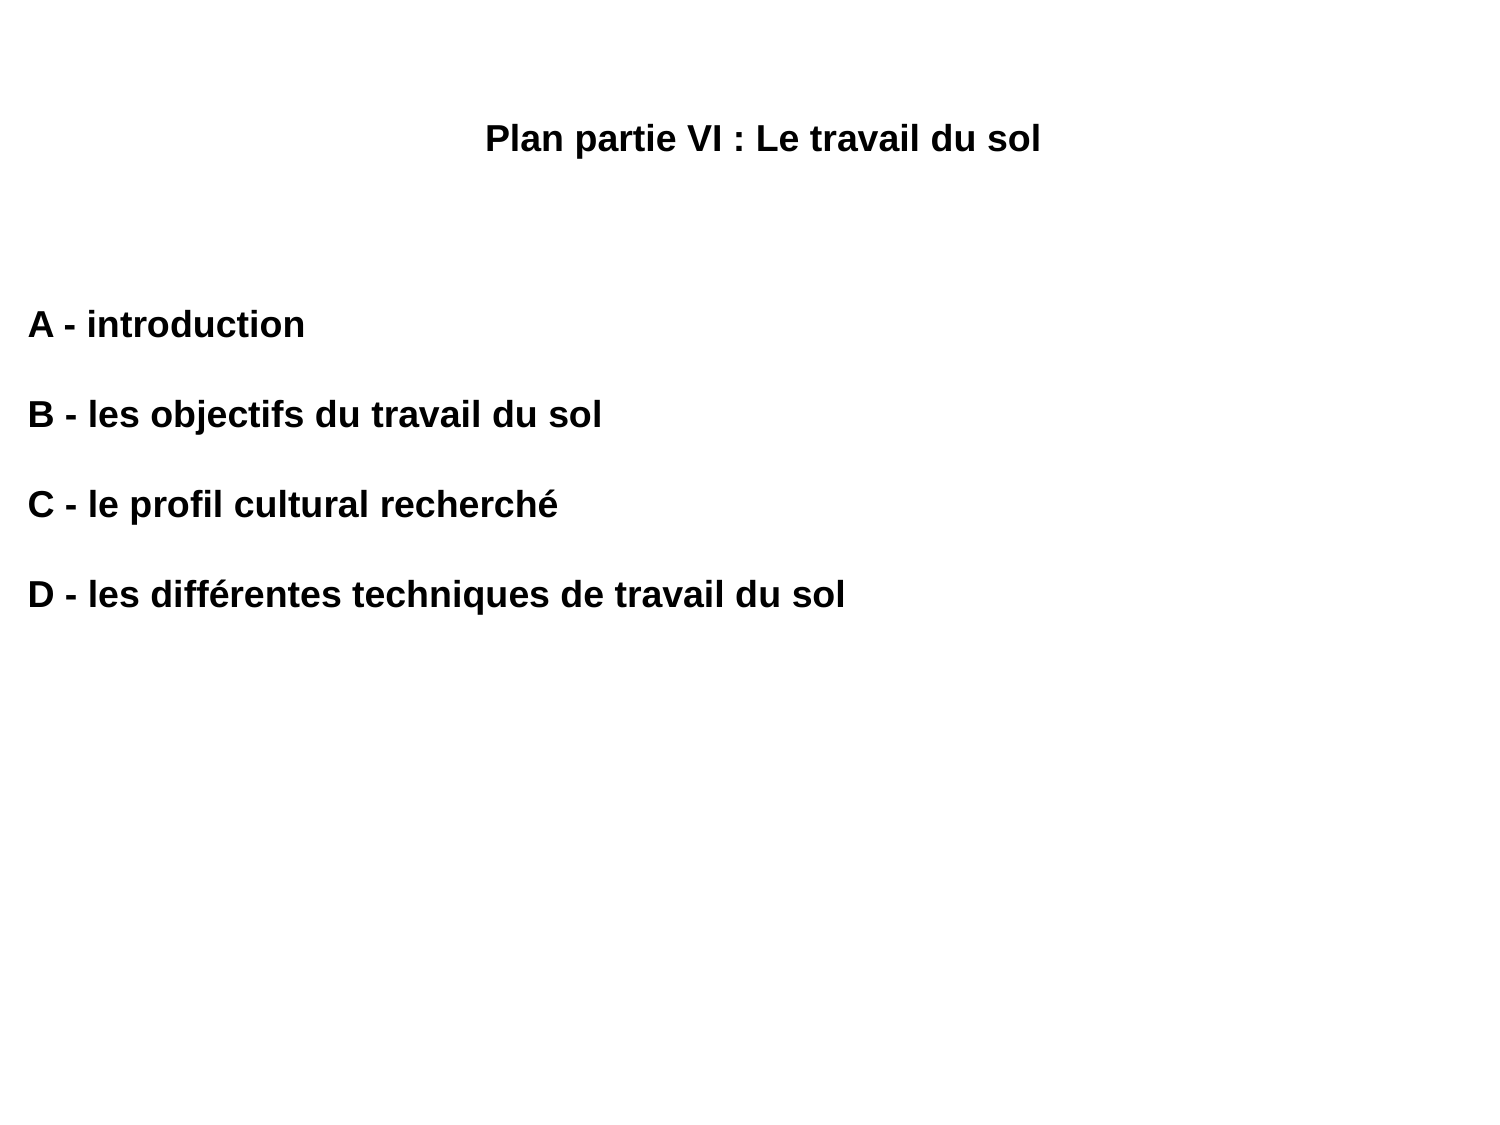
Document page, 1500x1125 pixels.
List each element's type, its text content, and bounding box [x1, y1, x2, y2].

text_box Plan partie VI : Le travail du sol [88, 42, 1439, 231]
text_box A - introduction B - les objectifs du travail du sol C - le profil cultural recherché D - les différentes techniques de travail du sol [27, 300, 1383, 1066]
